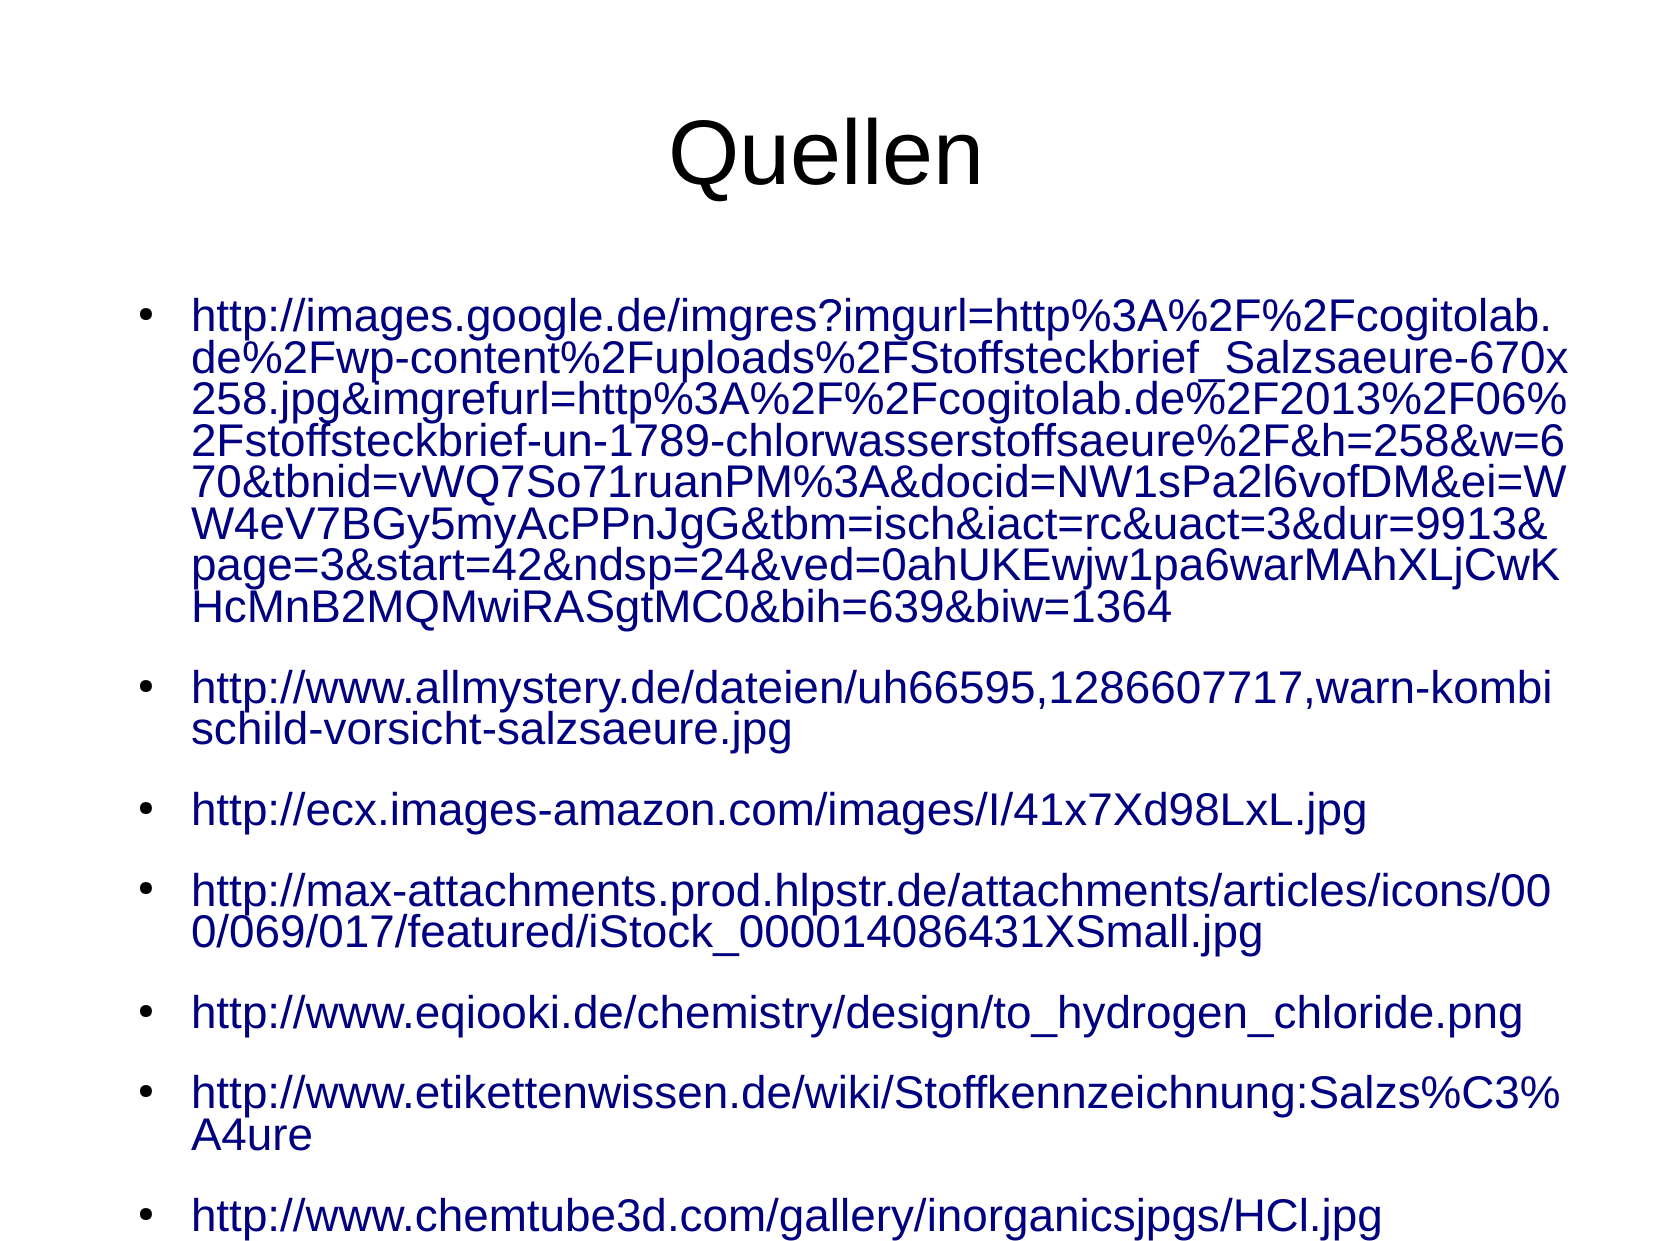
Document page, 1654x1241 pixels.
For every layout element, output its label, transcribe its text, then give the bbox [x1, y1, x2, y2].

list http://images.google.de/imgres?imgurl=http%3A%2F%2Fcogitolab.de%2Fwp-content%2Fuploads%2FStoffsteckbrief_Salzsaeure-670x258.jpg&imgrefurl=http%3A%2F%2Fcogitolab.de%2F2013%2F06%2Fstoffsteckbrief-un-1789-chlorwasserstoffsaeure%2F&h=258&w=670&tbnid=vWQ7So71ruanPM%3A&docid=NW1sPa2l6vofDM&ei=WW4eV7BGy5myAcPPnJgG&tbm=isch&iact=rc&uact=3&dur=9913&page=3&start=42&ndsp=24&ved=0ahUKEwjw1pa6warMAhXLjCwKHcMnB2MQMwiRASgtMC0&bih=639&biw=1364 http://www.allmystery.de/dateien/uh66595,1286607717,warn-kombischild-vorsicht-salzsaeure.jpg http://ecx.images-amazon.com/images/I/41x7Xd98LxL.jpg http://max-attachments.prod.hlpstr.de/attachments/articles/icons/000/069/017/featured/iStock_000014086431XSmall.jpg http://www.eqiooki.de/chemistry/design/to_hydrogen_chloride.png http://www.etikettenwissen.de/wiki/Stoffkennzeichnung:Salzs%C3%A4ure http://www.chemtube3d.com/gallery/inorganicsjpgs/HCl.jpg http://www.chemie.de/lexikon/Salzs%C3%A4ure.html http://www.eqiooki.de/chemistry/gallery/m_sodium_chloride.jpg https://de.wikipedia.org/wiki/Natriumchlorid [82, 290, 1571, 1109]
title Quellen [82, 49, 1571, 257]
